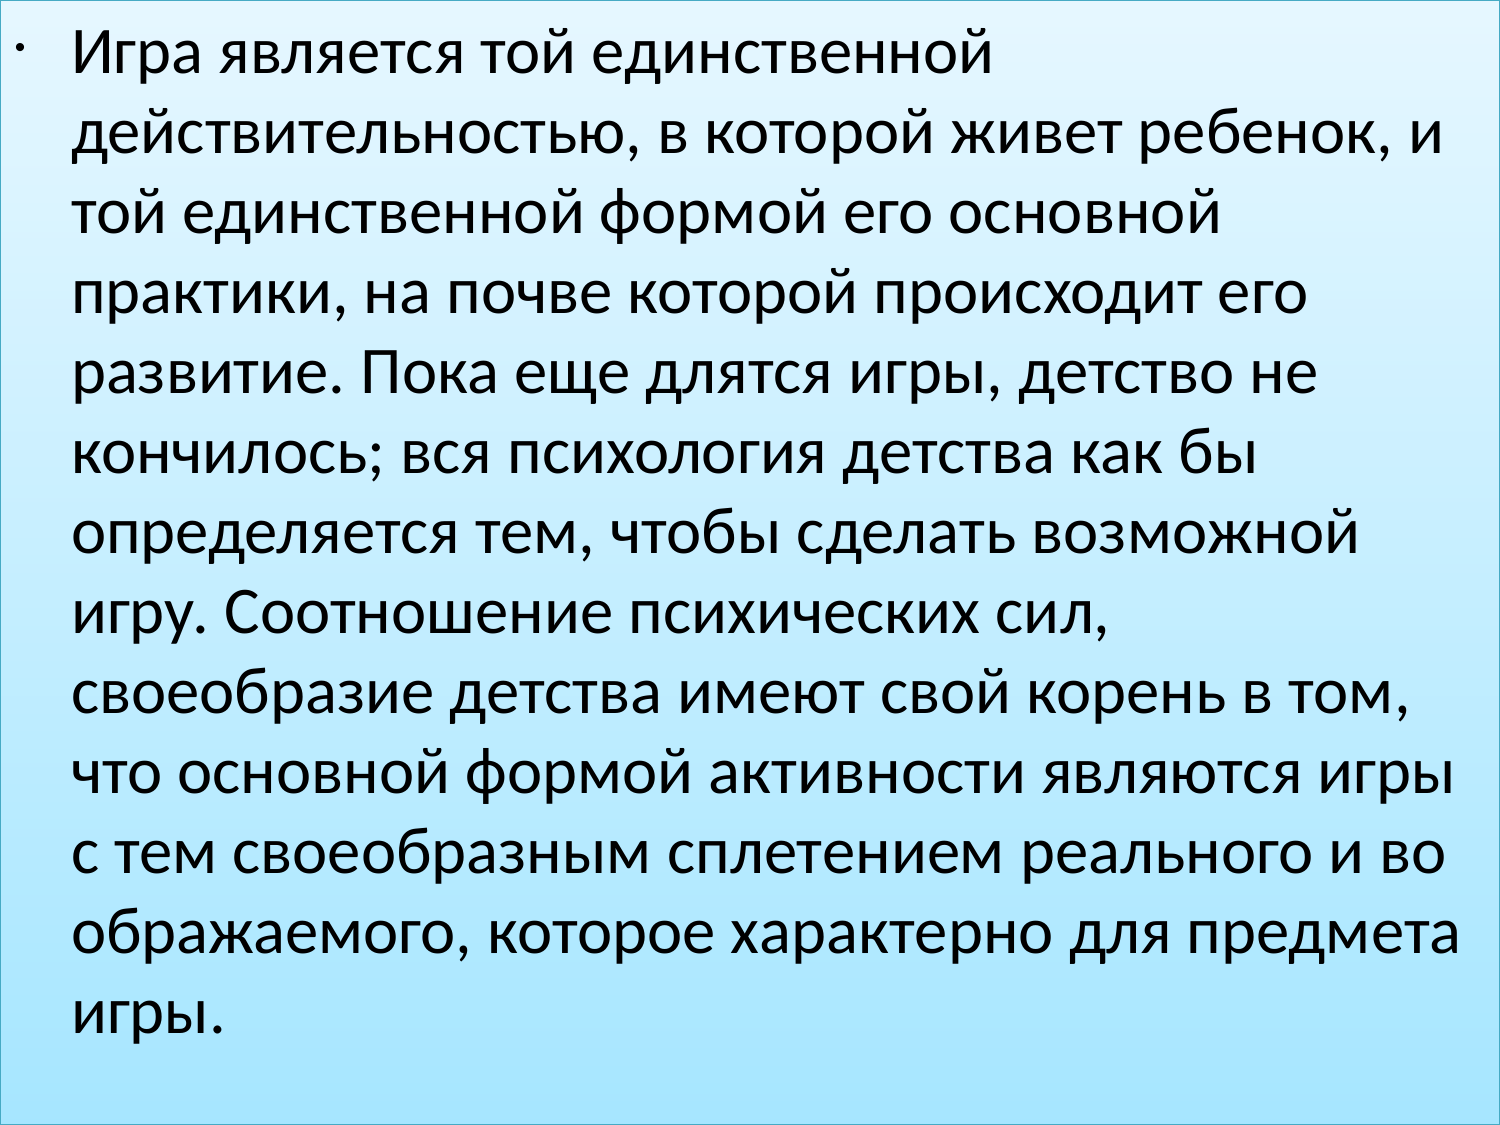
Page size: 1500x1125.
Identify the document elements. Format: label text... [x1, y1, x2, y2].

list Игра является той единственной действительностью, в которой живет ребенок, и той единственной формой его основной практики, на почве которой происходит его развитие. Пока еще длятся игры, детство не кончилось; вся психология детства как бы определяется тем, чтобы сделать воз­можной игру. Соотношение психических сил, своеобразие детства имеют свой корень в том, что основной формой активности являются игры с тем своеобразным сплетением реального и во­ображаемого, которое характерно для предмета игры. [0, 0, 1500, 1125]
